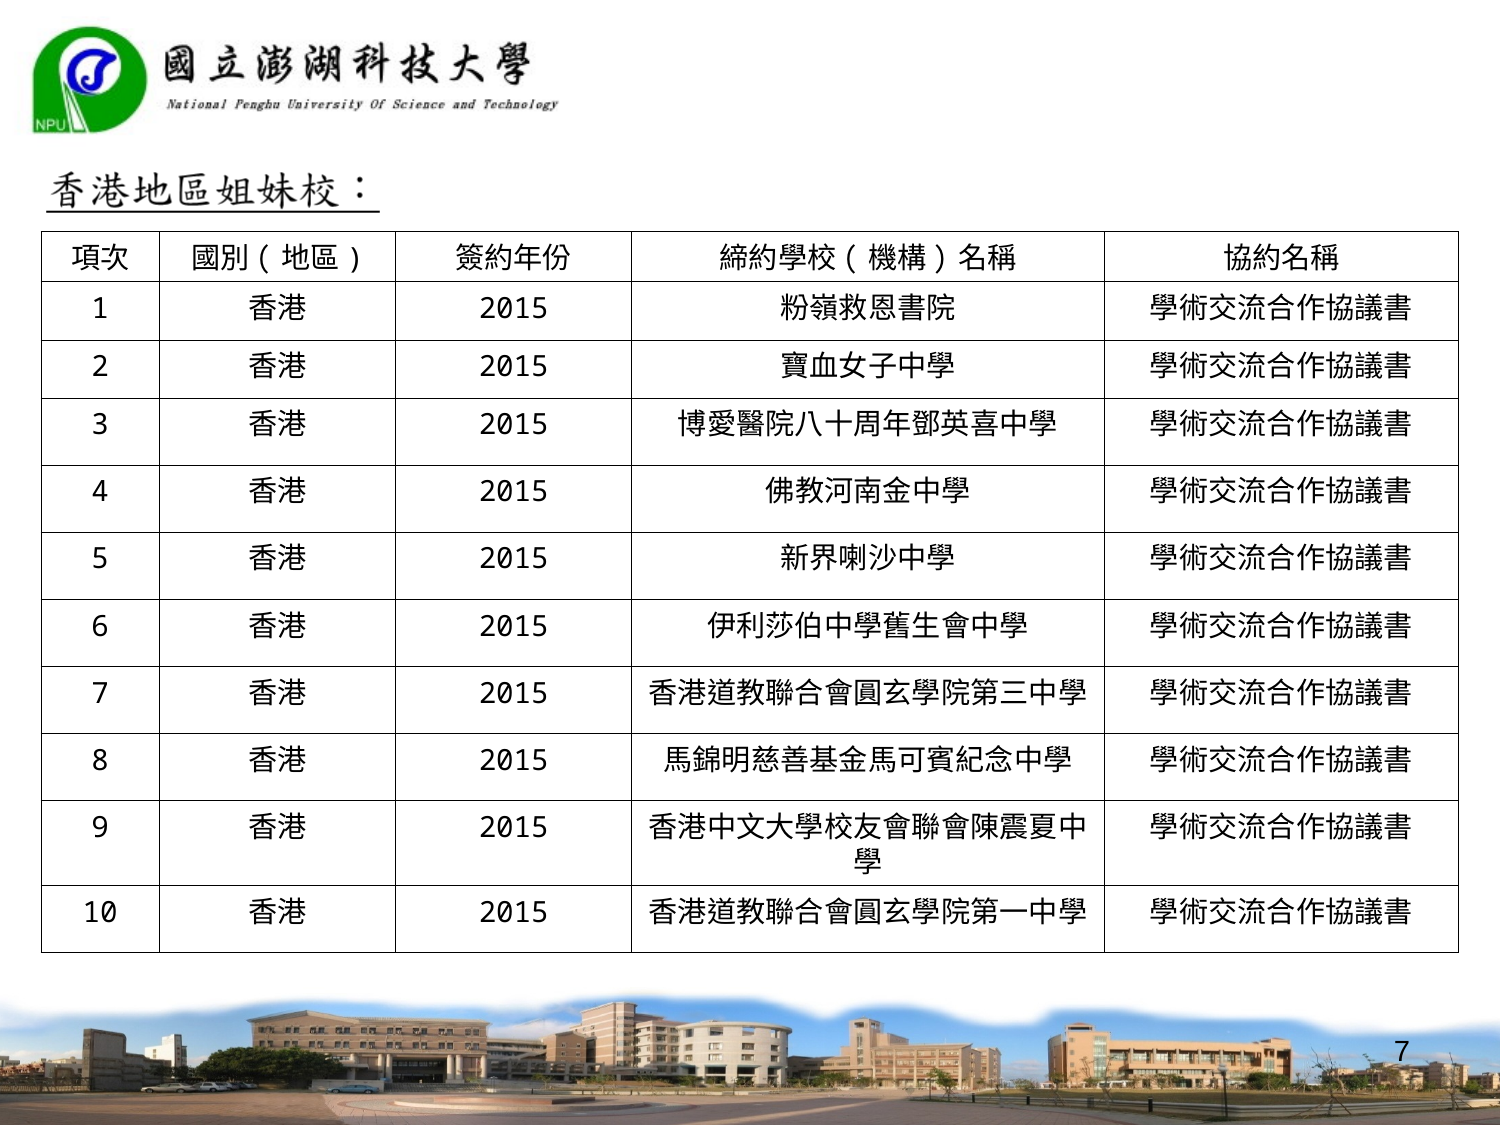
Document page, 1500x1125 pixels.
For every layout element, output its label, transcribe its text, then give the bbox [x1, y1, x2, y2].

table_cell 新界喇沙中學 [632, 533, 1104, 599]
table_cell 4 [42, 466, 159, 532]
table_cell 學術交流合作協議書 [1105, 341, 1458, 398]
table_cell 香港道教聯合會圓玄學院第一中學 [632, 886, 1104, 952]
table_cell 香港 [160, 600, 395, 666]
table_cell 香港 [160, 801, 395, 885]
table_cell 學術交流合作協議書 [1105, 667, 1458, 733]
table_cell 2 [42, 341, 159, 398]
table_cell 2015 [396, 801, 631, 885]
table_cell 馬錦明慈善基金馬可賓紀念中學 [632, 734, 1104, 800]
table_cell 2015 [396, 533, 631, 599]
picture [0, 0, 1500, 1125]
table_cell 2015 [396, 600, 631, 666]
table_cell 香港 [160, 667, 395, 733]
table_cell 佛教河南金中學 [632, 466, 1104, 532]
table_cell 2015 [396, 466, 631, 532]
table_cell 3 [42, 399, 159, 465]
table_cell 香港 [160, 734, 395, 800]
table_cell 2015 [396, 399, 631, 465]
table_cell 2015 [396, 282, 631, 340]
table_cell 學術交流合作協議書 [1105, 801, 1458, 885]
table_cell 學術交流合作協議書 [1105, 734, 1458, 800]
table_cell 香港 [160, 341, 395, 398]
table_cell 香港 [160, 399, 395, 465]
table_cell 學術交流合作協議書 [1105, 282, 1458, 340]
table_cell 5 [42, 533, 159, 599]
table_cell 學術交流合作協議書 [1105, 600, 1458, 666]
table_cell 香港中文大學校友會聯會陳震夏中學 [632, 801, 1104, 885]
table_cell 8 [42, 734, 159, 800]
table_header 協約名稱 [1105, 232, 1458, 281]
table_cell 香港 [160, 282, 395, 340]
table_cell 伊利莎伯中學舊生會中學 [632, 600, 1104, 666]
table_cell 香港 [160, 466, 395, 532]
table_cell 2015 [396, 341, 631, 398]
table_cell 博愛醫院八十周年鄧英喜中學 [632, 399, 1104, 465]
table_cell 9 [42, 801, 159, 885]
table_cell 7 [42, 667, 159, 733]
table_cell 10 [42, 886, 159, 952]
table_cell 學術交流合作協議書 [1105, 399, 1458, 465]
table_cell 粉嶺救恩書院 [632, 282, 1104, 340]
table_cell 2015 [396, 886, 631, 952]
table_cell 1 [42, 282, 159, 340]
table_header 項次 [42, 232, 159, 281]
table_header 締約學校(機構)名稱 [632, 232, 1104, 281]
table_header 國別(地區) [160, 232, 395, 281]
table_cell 香港道教聯合會圓玄學院第三中學 [632, 667, 1104, 733]
table_cell 6 [42, 600, 159, 666]
table_cell 香港 [160, 533, 395, 599]
table_cell 香港 [160, 886, 395, 952]
text_box <編號> [1074, 1024, 1426, 1103]
table_cell 學術交流合作協議書 [1105, 886, 1458, 952]
table_cell 2015 [396, 734, 631, 800]
table_cell 寶血女子中學 [632, 341, 1104, 398]
table_cell 學術交流合作協議書 [1105, 533, 1458, 599]
table_header 簽約年份 [396, 232, 631, 281]
table_cell 學術交流合作協議書 [1105, 466, 1458, 532]
table_cell 2015 [396, 667, 631, 733]
